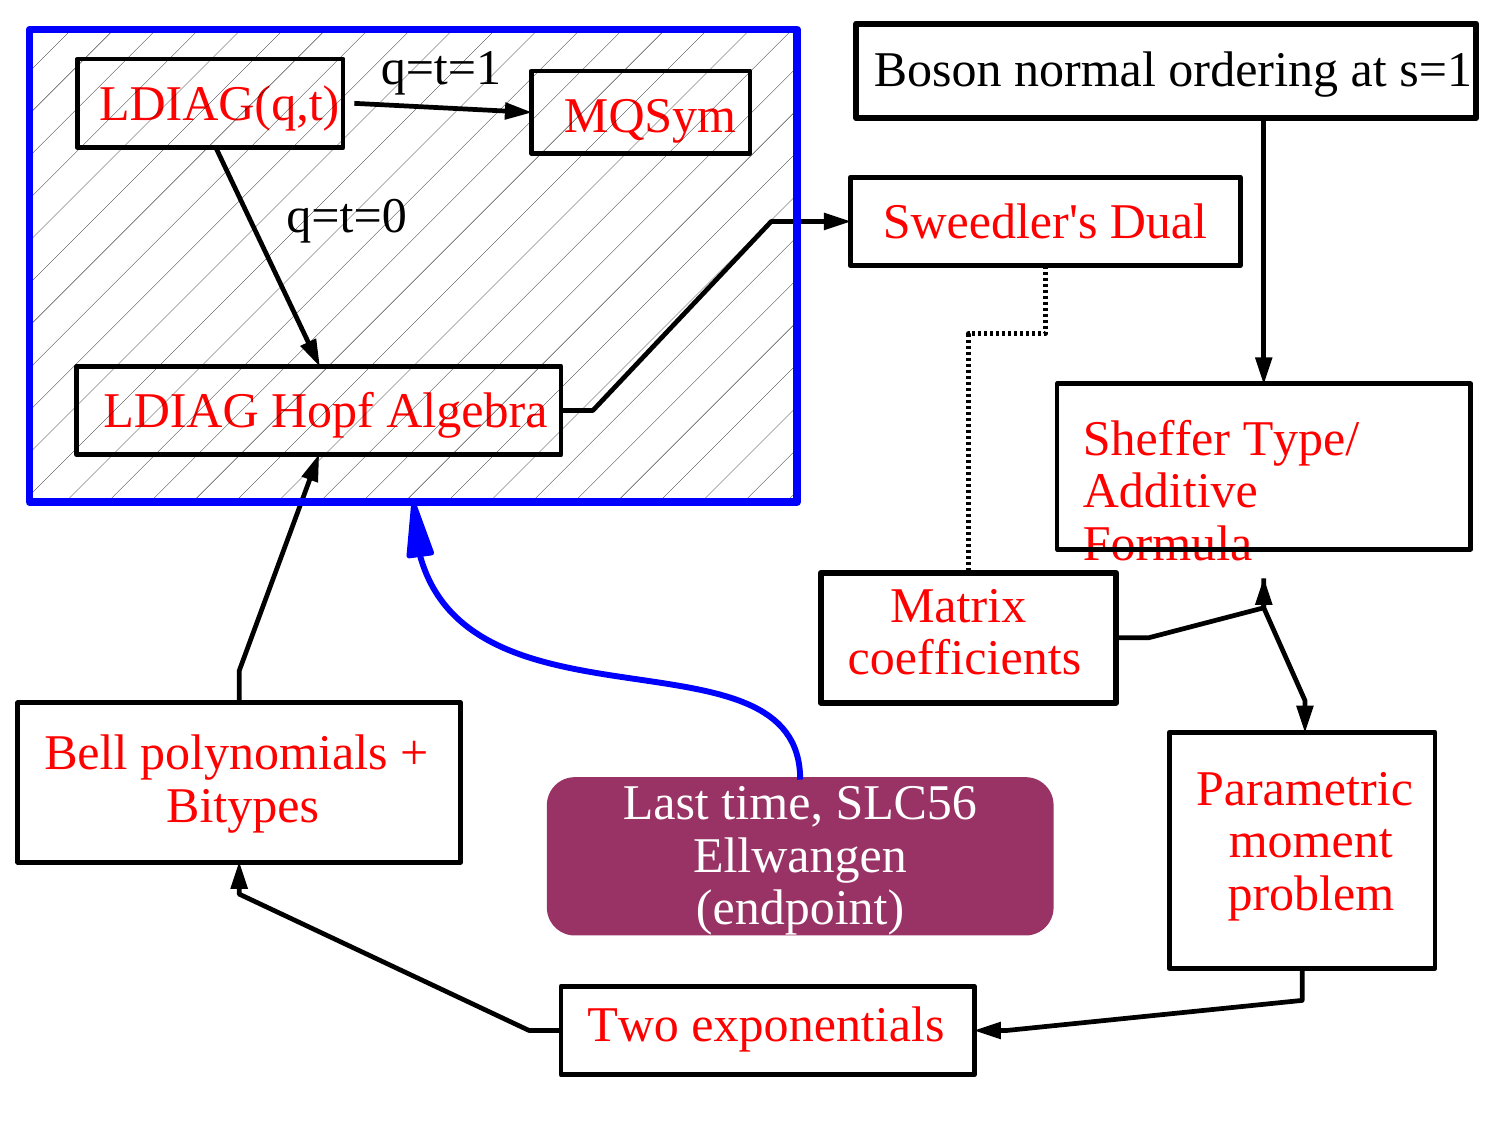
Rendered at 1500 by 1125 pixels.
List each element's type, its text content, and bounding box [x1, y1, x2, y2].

text_box Sheffer Type/ Additive Formula [1068, 405, 1455, 539]
text_box Matrix coefficients [832, 576, 1096, 698]
text_box Sweedler's Dual [868, 188, 1235, 261]
text_box Bell polynomials + Bitypes [29, 720, 456, 846]
text_box [29, 29, 798, 502]
text_box Last time, SLC56 Ellwangen (endpoint) [549, 779, 1052, 934]
text_box Parametric moment problem [1181, 755, 1433, 934]
text_box Boson normal ordering at s=1 [856, 23, 1477, 119]
text_box Parametric moment problem [1437, 755, 1441, 934]
text_box Two exponentials [572, 992, 960, 1064]
